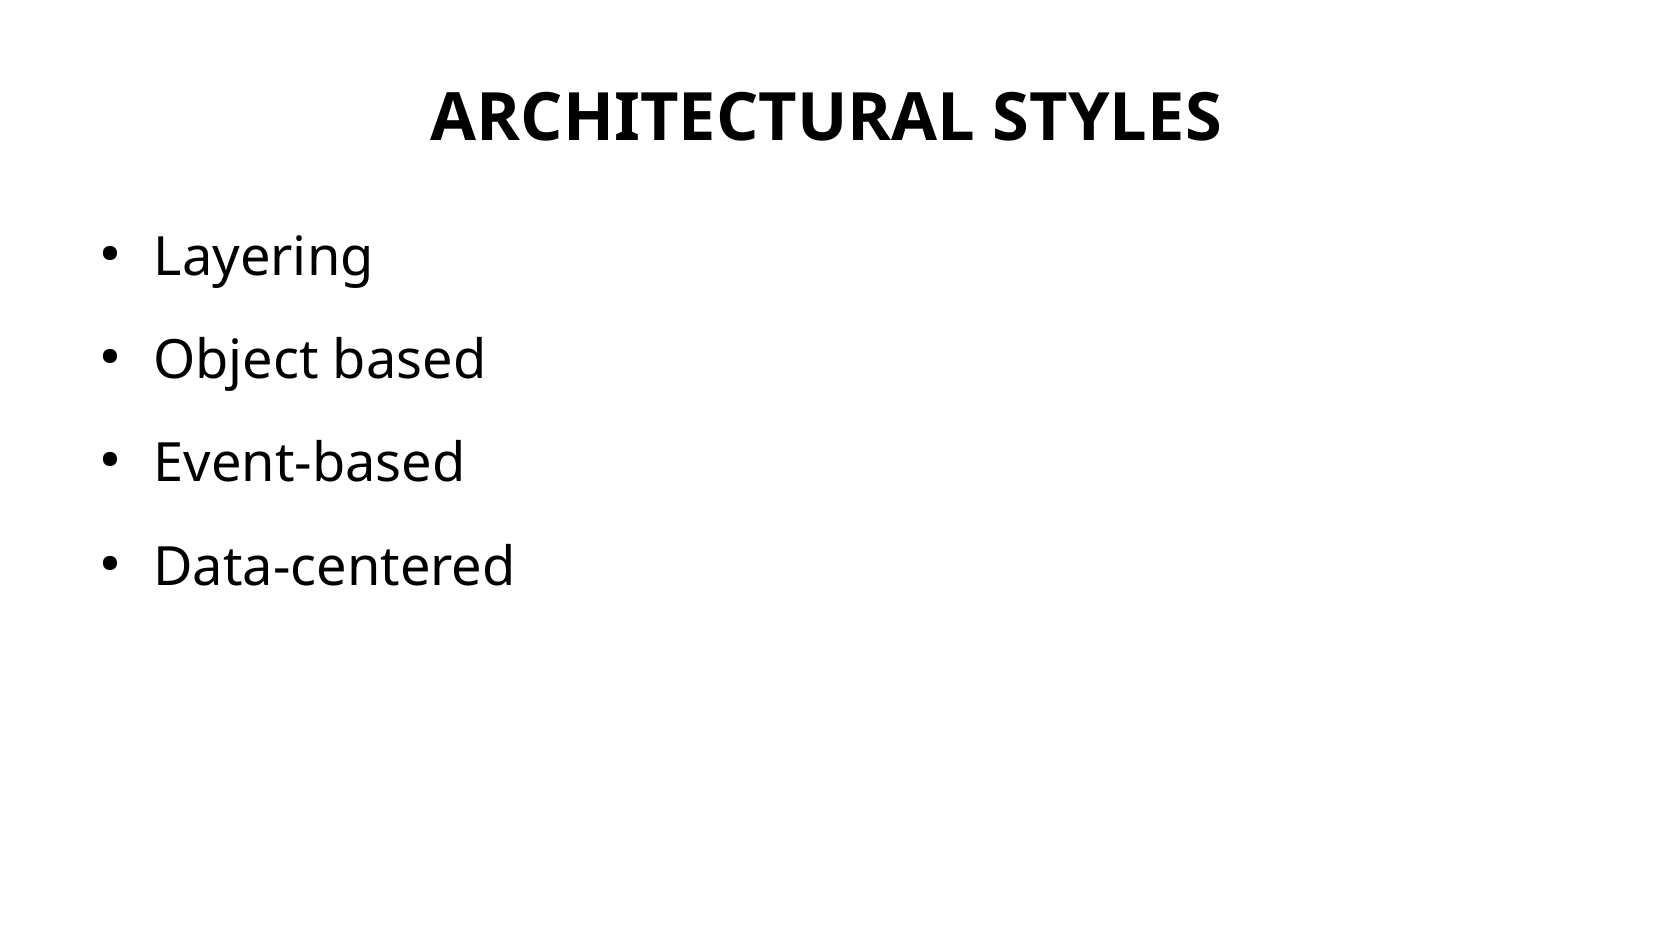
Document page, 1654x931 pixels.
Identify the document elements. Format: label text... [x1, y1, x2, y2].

list Layering Object based Event-based Data-centered [82, 217, 1571, 757]
title ARCHITECTURAL STYLES [82, 36, 1571, 193]
